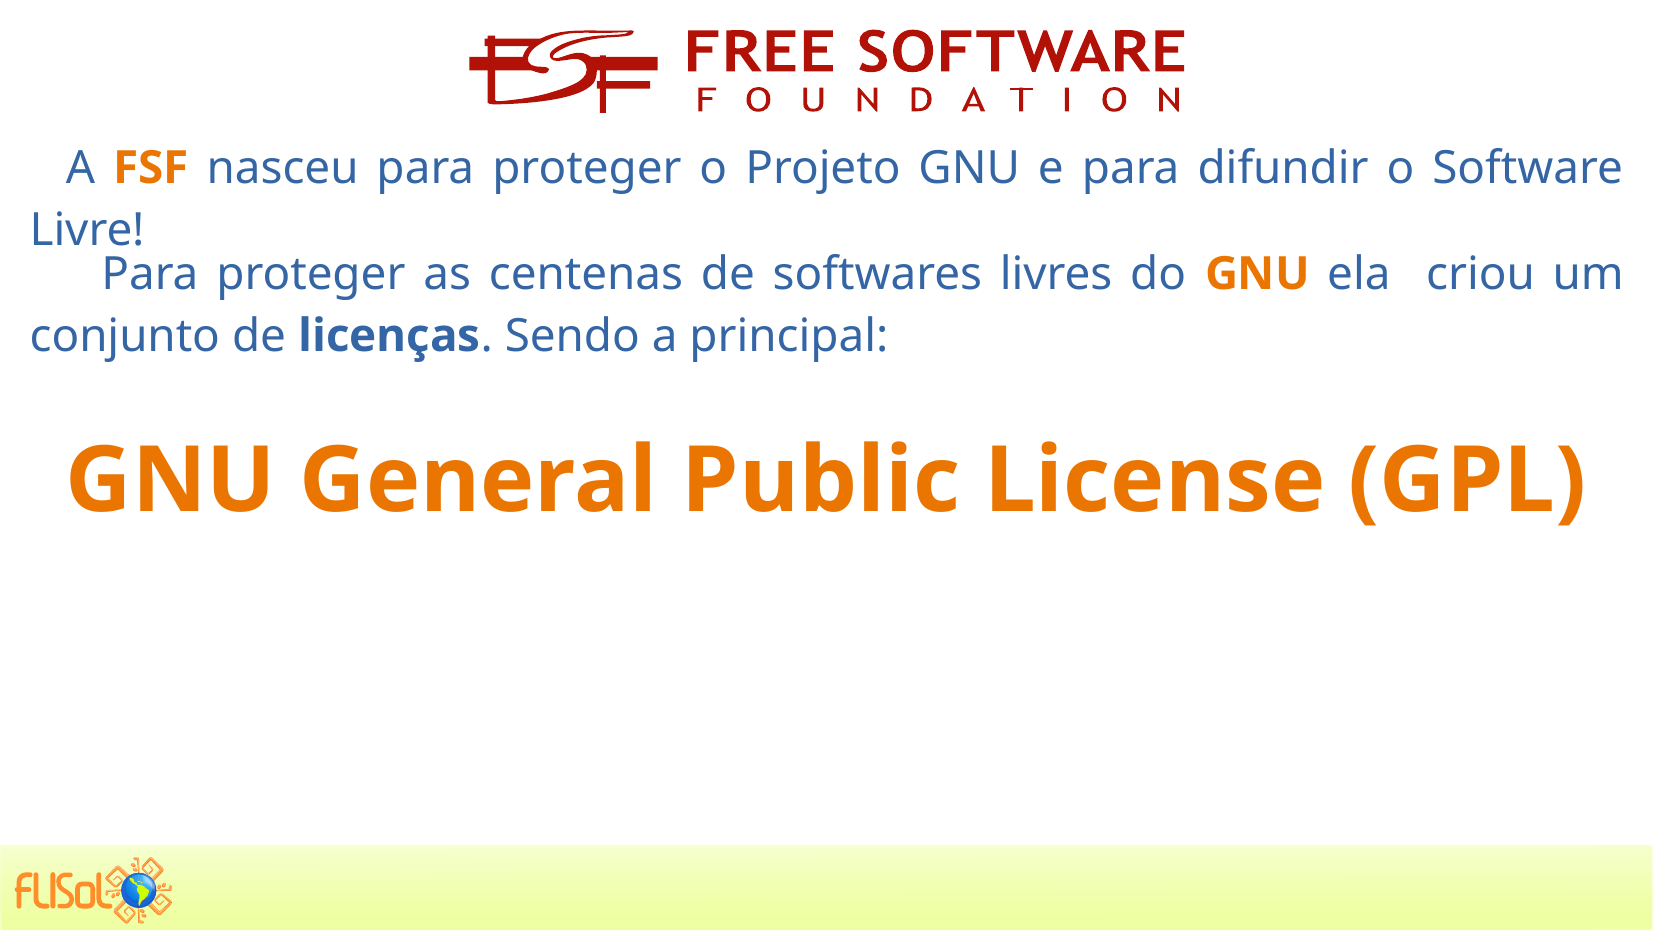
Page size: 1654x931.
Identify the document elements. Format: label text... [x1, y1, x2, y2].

picture [469, 29, 1185, 114]
text_box GNU General Public License (GPL) [29, 424, 1625, 528]
text_box [0, 844, 1654, 931]
text_box A FSF nasceu para proteger o Projeto GNU e para difundir o Software Livre! [29, 163, 1625, 231]
text_box Para proteger as centenas de softwares livres do GNU ela criou um conjunto de licenças. Sendo a principal: [29, 251, 1625, 355]
